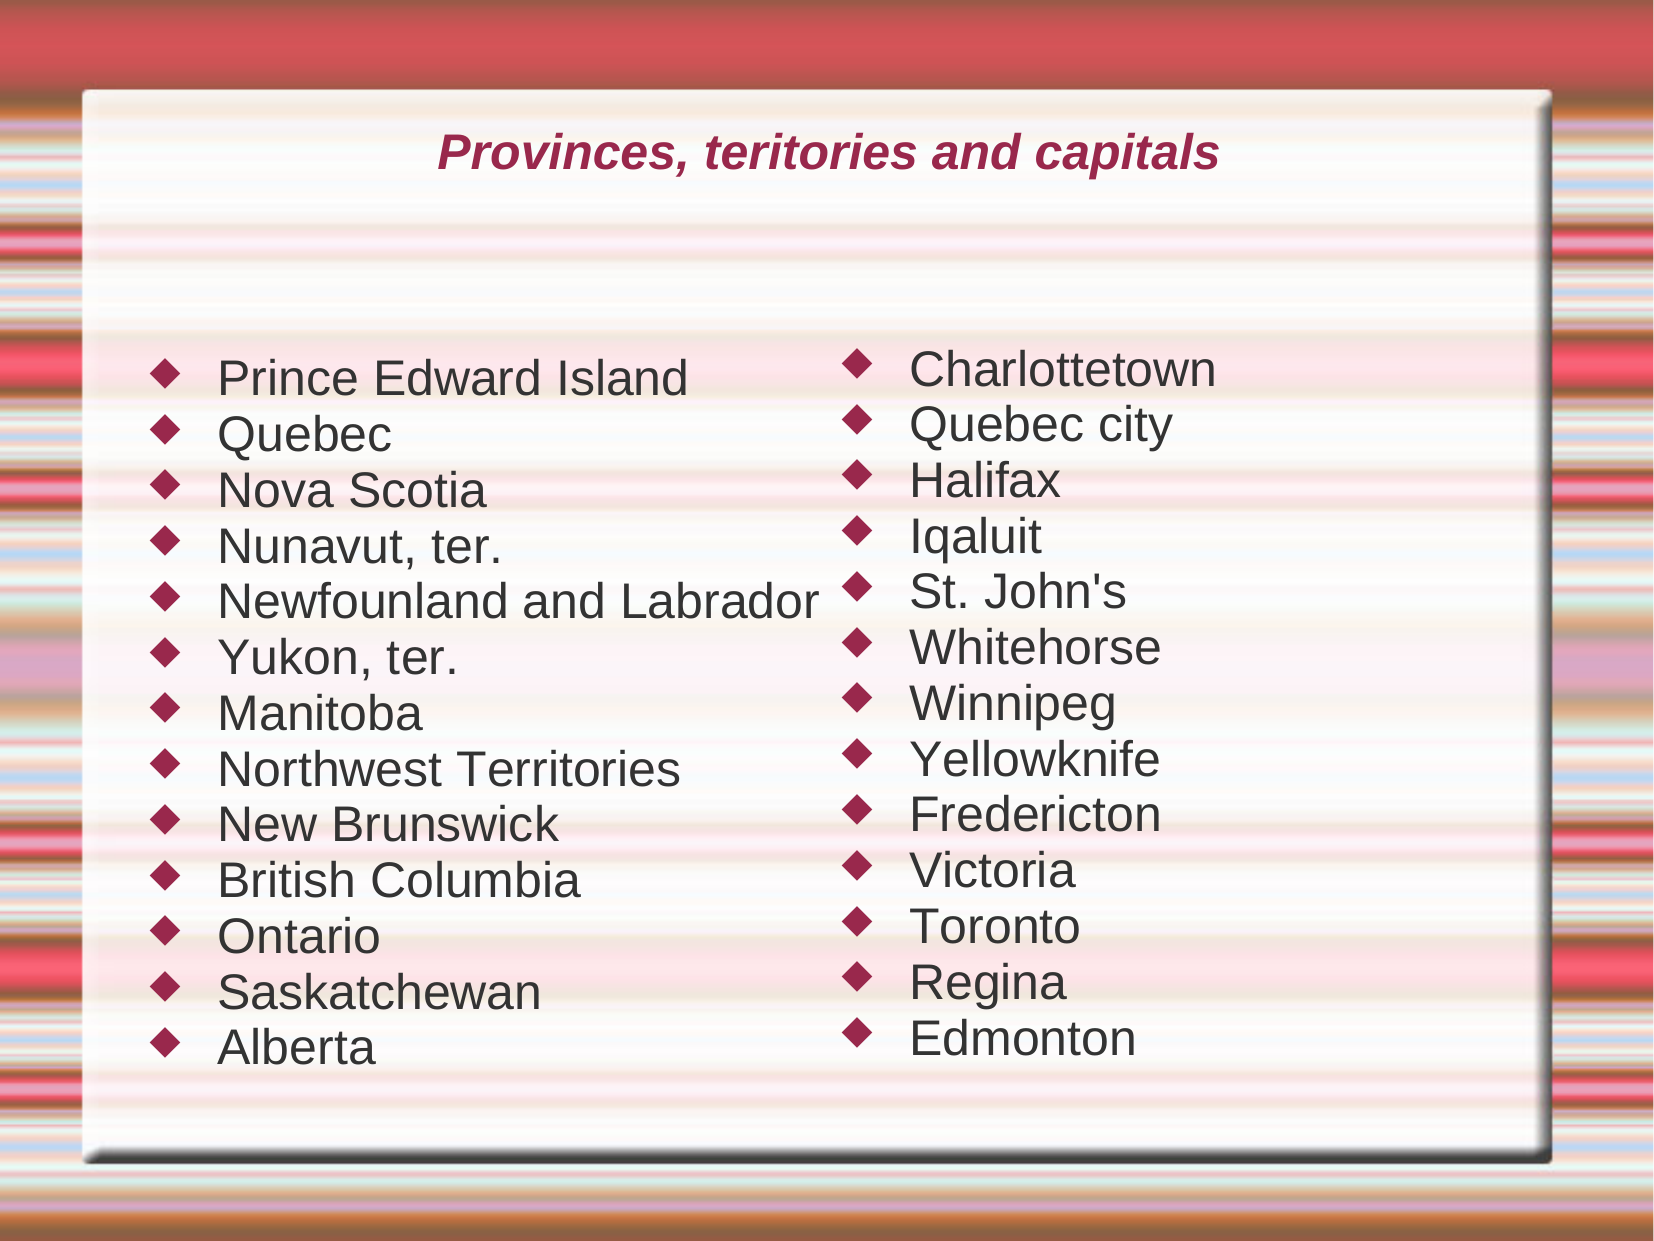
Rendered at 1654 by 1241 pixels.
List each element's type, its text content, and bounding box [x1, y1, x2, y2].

list Charlottetown Quebec city Halifax Iqaluit St. John's Whitehorse Winnipeg Yellowknife Fredericton Victoria Toronto Regina Edmonton [826, 340, 1501, 1123]
picture [0, 0, 1654, 1241]
list Prince Edward Island Quebec Nova Scotia Nunavut, ter. Newfounland and Labrador Yukon, ter. Manitoba Northwest Territories New Brunswick British Columbia Ontario Saskatchewan Alberta [134, 350, 857, 1132]
title Provinces, teritories and capitals [123, 59, 1536, 246]
